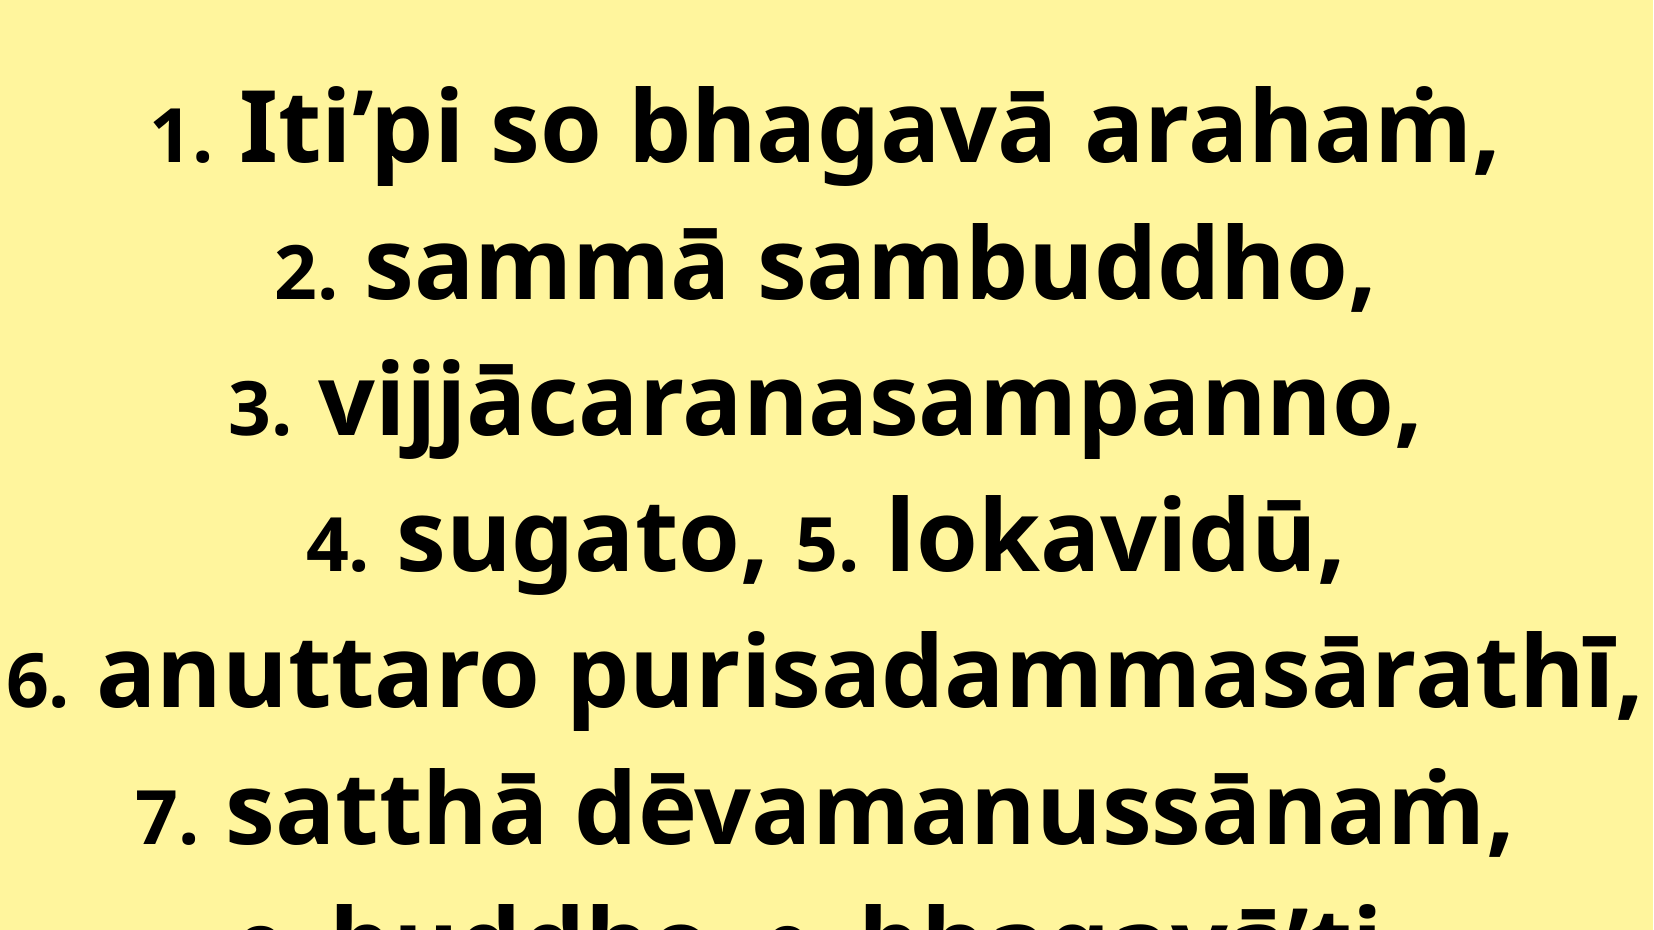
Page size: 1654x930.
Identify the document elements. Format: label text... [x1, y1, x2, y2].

subtitle 1. Iti’pi so bhagavā arahaṁ, 2. sammā sambuddho, 3. vijjācaranasampanno, 4. sugato, 5. lokavidū, 6. anuttaro purisadammasārathī, 7. satthā dēvamanussānaṁ, 8. buddho, 9. bhagavā’ti. [4, 55, 1649, 930]
